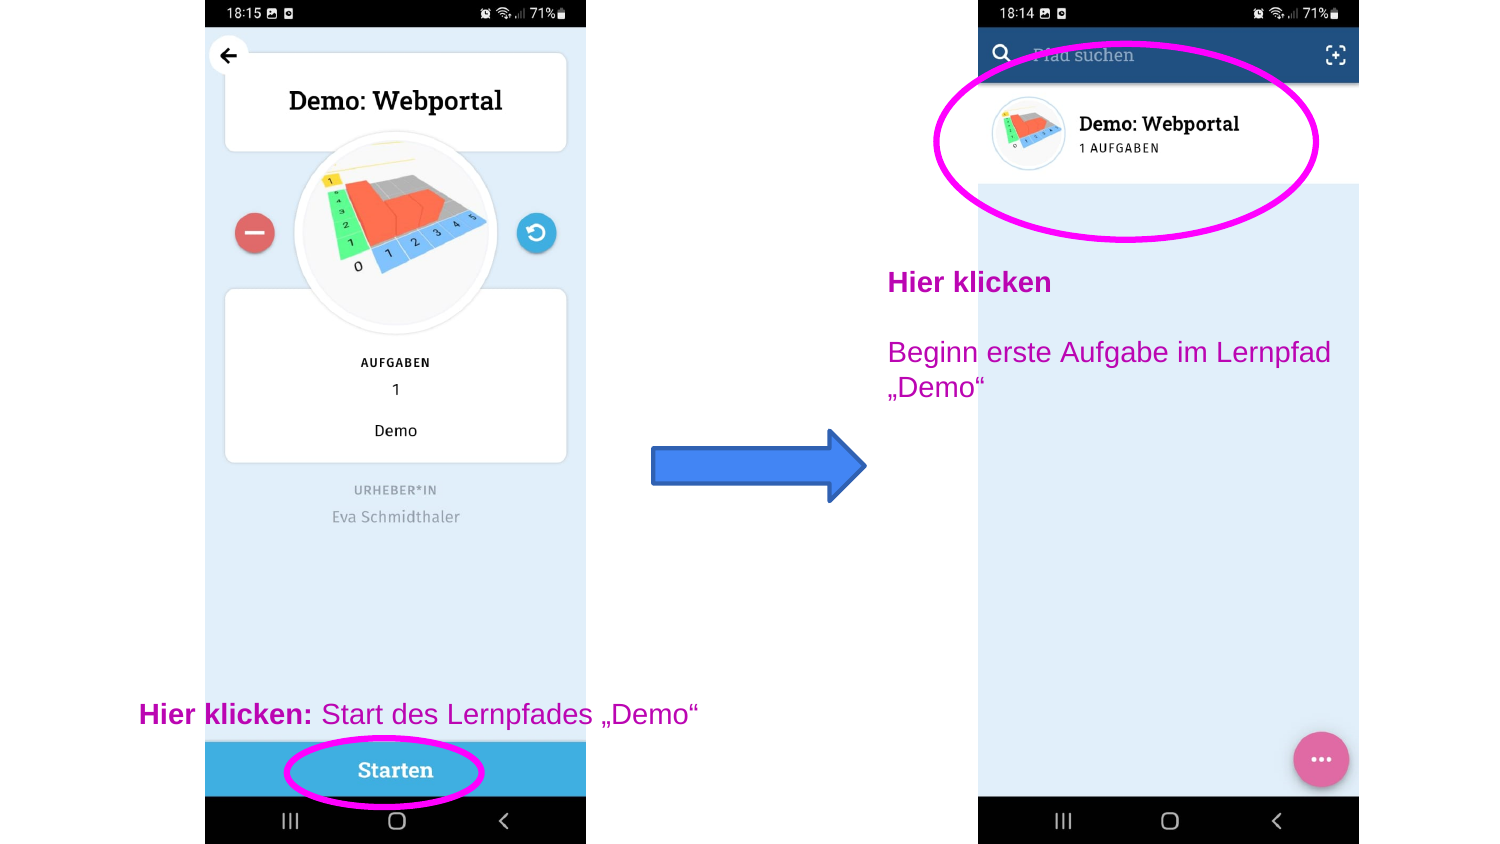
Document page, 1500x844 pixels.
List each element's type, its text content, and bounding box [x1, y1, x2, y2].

picture [205, 739, 586, 844]
picture [291, 742, 478, 803]
text_box [653, 430, 865, 502]
picture [978, 0, 1359, 255]
picture [205, 0, 586, 687]
picture [978, 413, 1359, 844]
text_box Hier klicken: Start des Lernpfades „Demo“ [123, 687, 735, 739]
text_box Hier klicken Beginn erste Aufgabe im Lernpfad „Demo“ [872, 255, 1380, 413]
picture [978, 47, 1312, 236]
